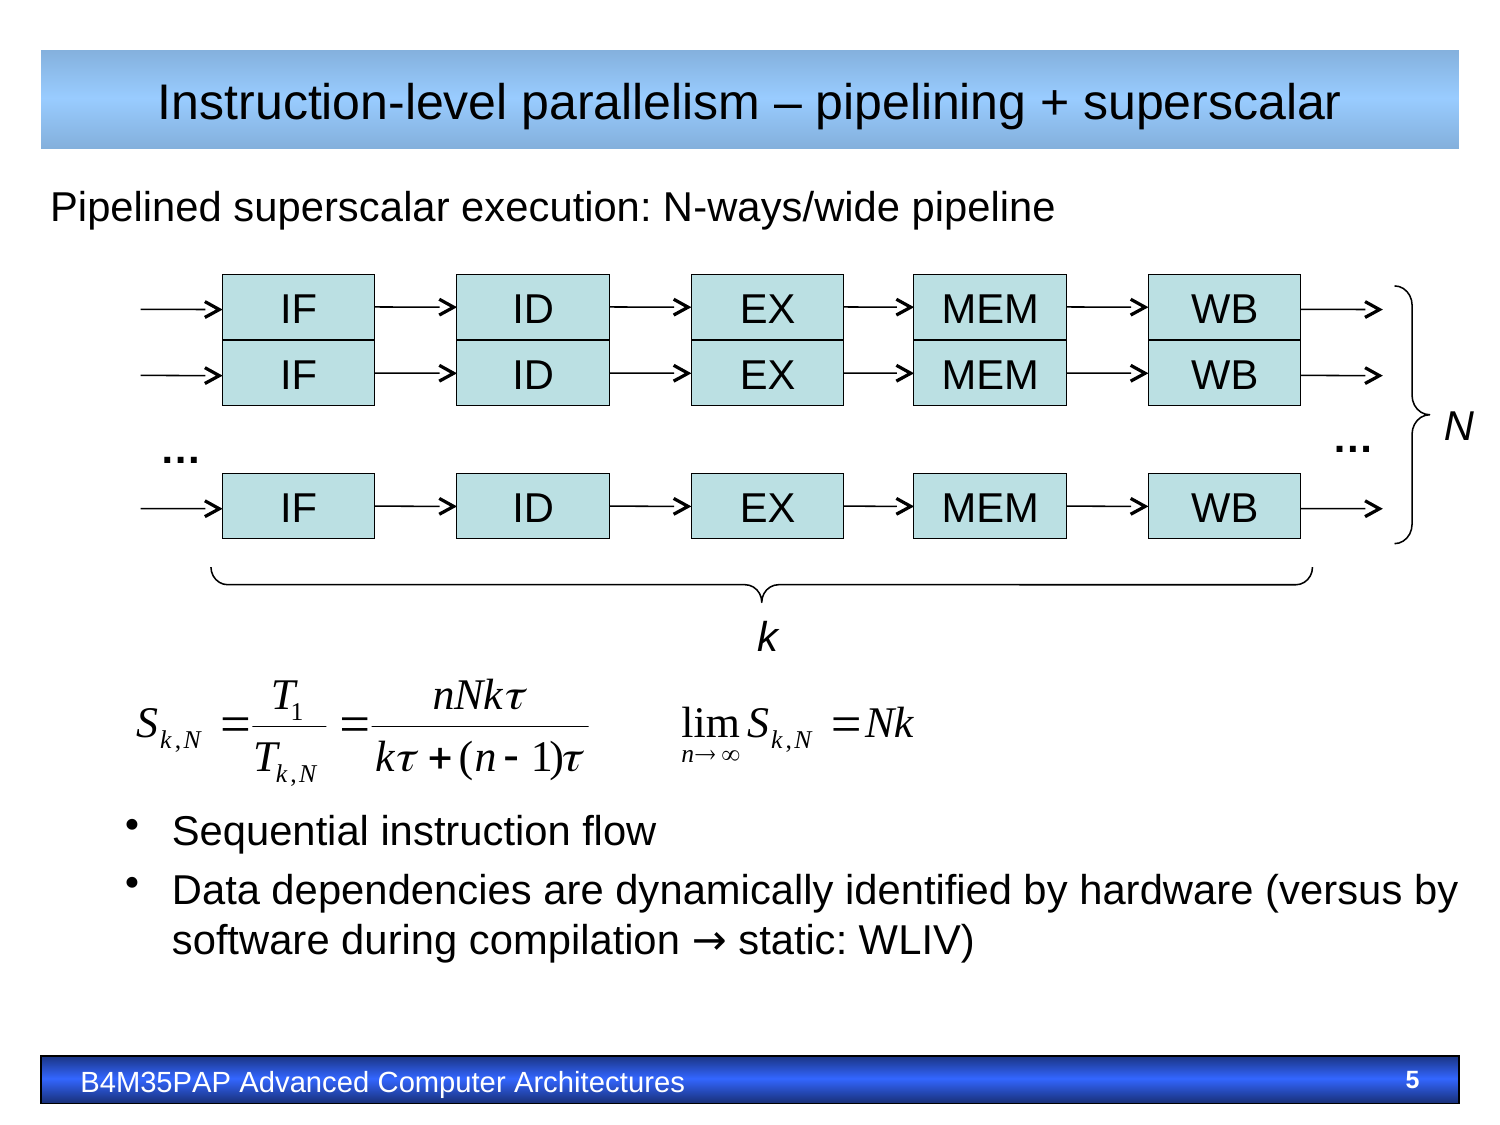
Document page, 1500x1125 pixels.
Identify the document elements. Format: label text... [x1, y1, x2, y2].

text_box WB [1148, 340, 1301, 406]
text_box MEM [913, 473, 1067, 539]
chart [128, 667, 926, 796]
text_box … [1312, 403, 1394, 469]
text_box Pipelined superscalar execution: N-ways/wide pipeline Sequential instruction flow Data dependencies are dynamically identified by hardware (versus by software during compilation → static: WLIV) [35, 172, 1477, 1000]
title Instruction-level parallelism – pipelining + superscalar [41, 50, 1459, 149]
text_box MEM [913, 340, 1067, 406]
text_box EX [691, 473, 844, 539]
text_box EX [691, 340, 844, 406]
text_box IF [222, 473, 375, 539]
text_box WB [1148, 274, 1301, 340]
text_box ID [456, 340, 610, 406]
text_box IF [222, 274, 375, 340]
text_box IF [222, 340, 375, 406]
text_box MEM [913, 274, 1067, 340]
text_box k [726, 602, 809, 667]
text_box EX [691, 274, 844, 340]
text_box WB [1148, 473, 1301, 539]
text_box N [1417, 391, 1500, 457]
text_box … [140, 414, 222, 481]
text_box ID [456, 274, 610, 340]
text_box ID [456, 473, 610, 539]
